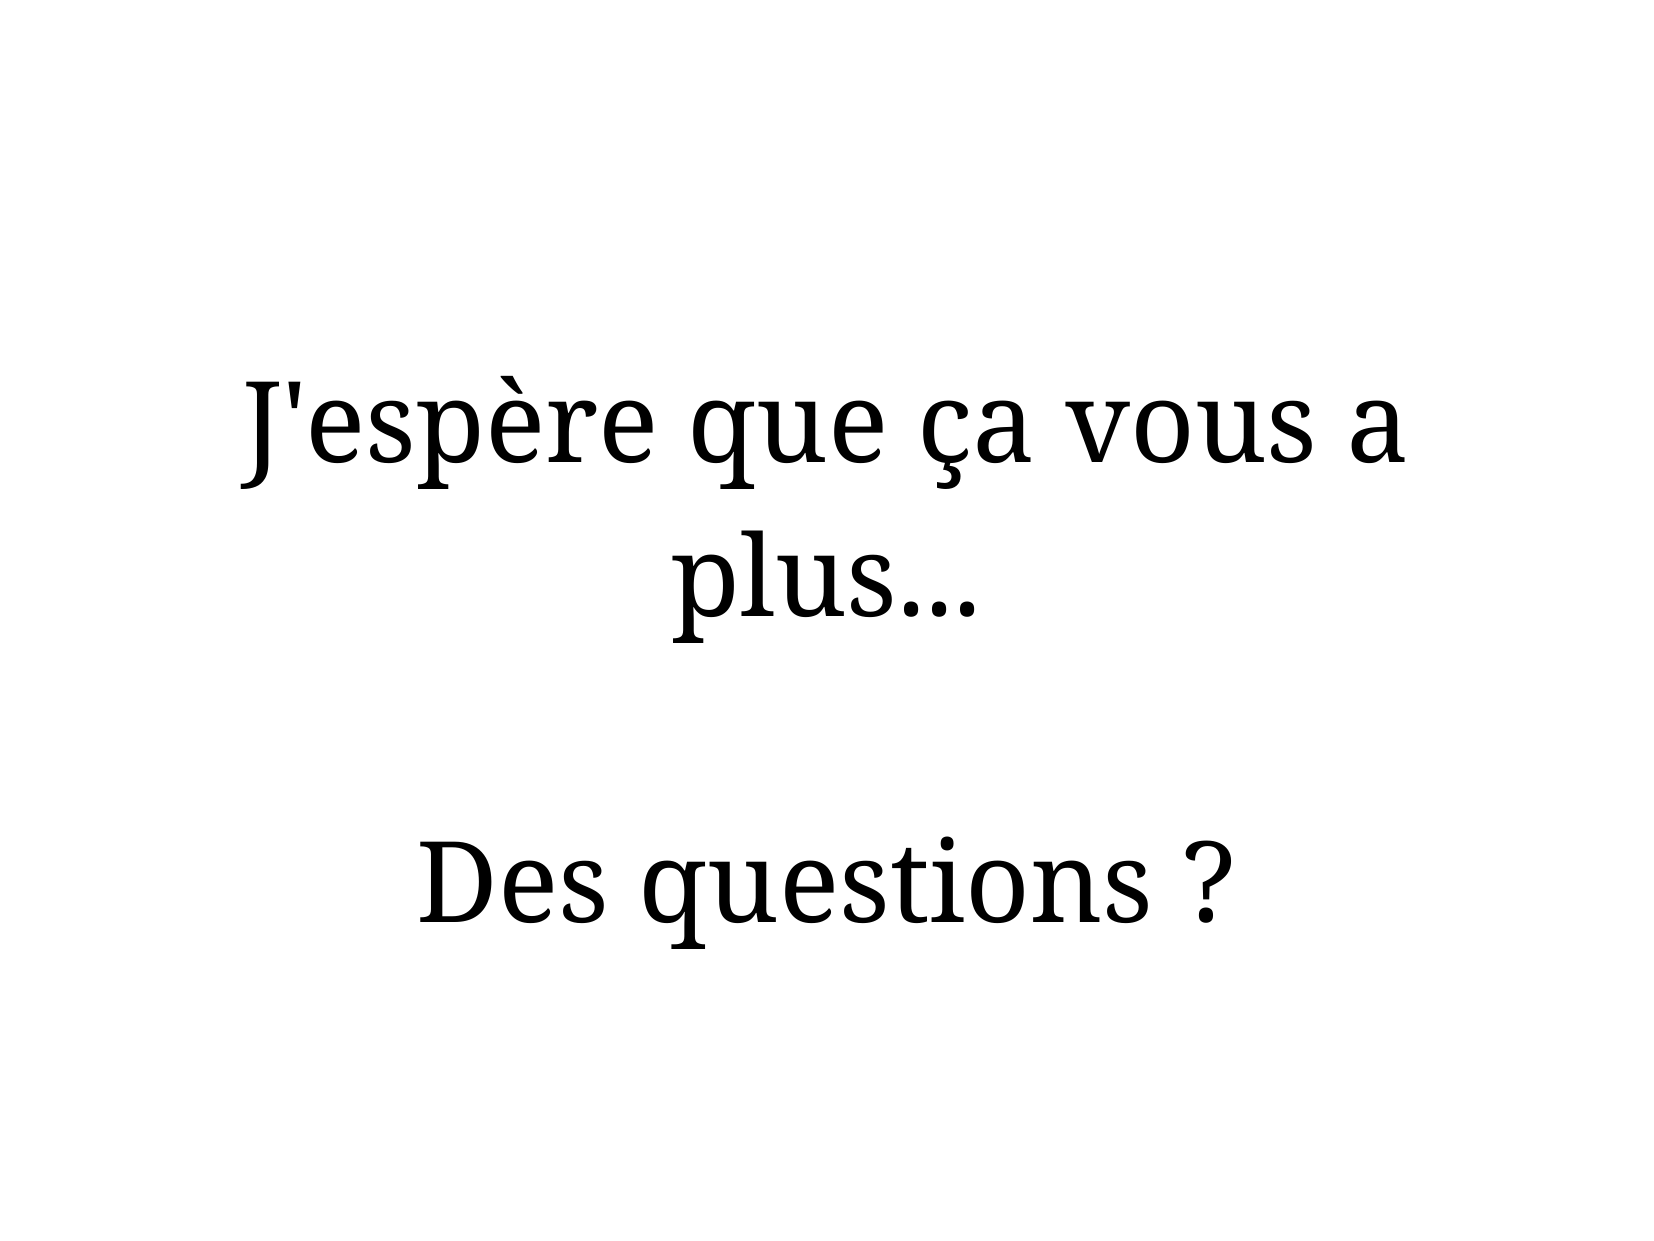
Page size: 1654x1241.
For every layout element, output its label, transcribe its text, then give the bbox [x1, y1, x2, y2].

title J'espère que ça vous a plus... Des questions ? [82, 443, 1571, 855]
